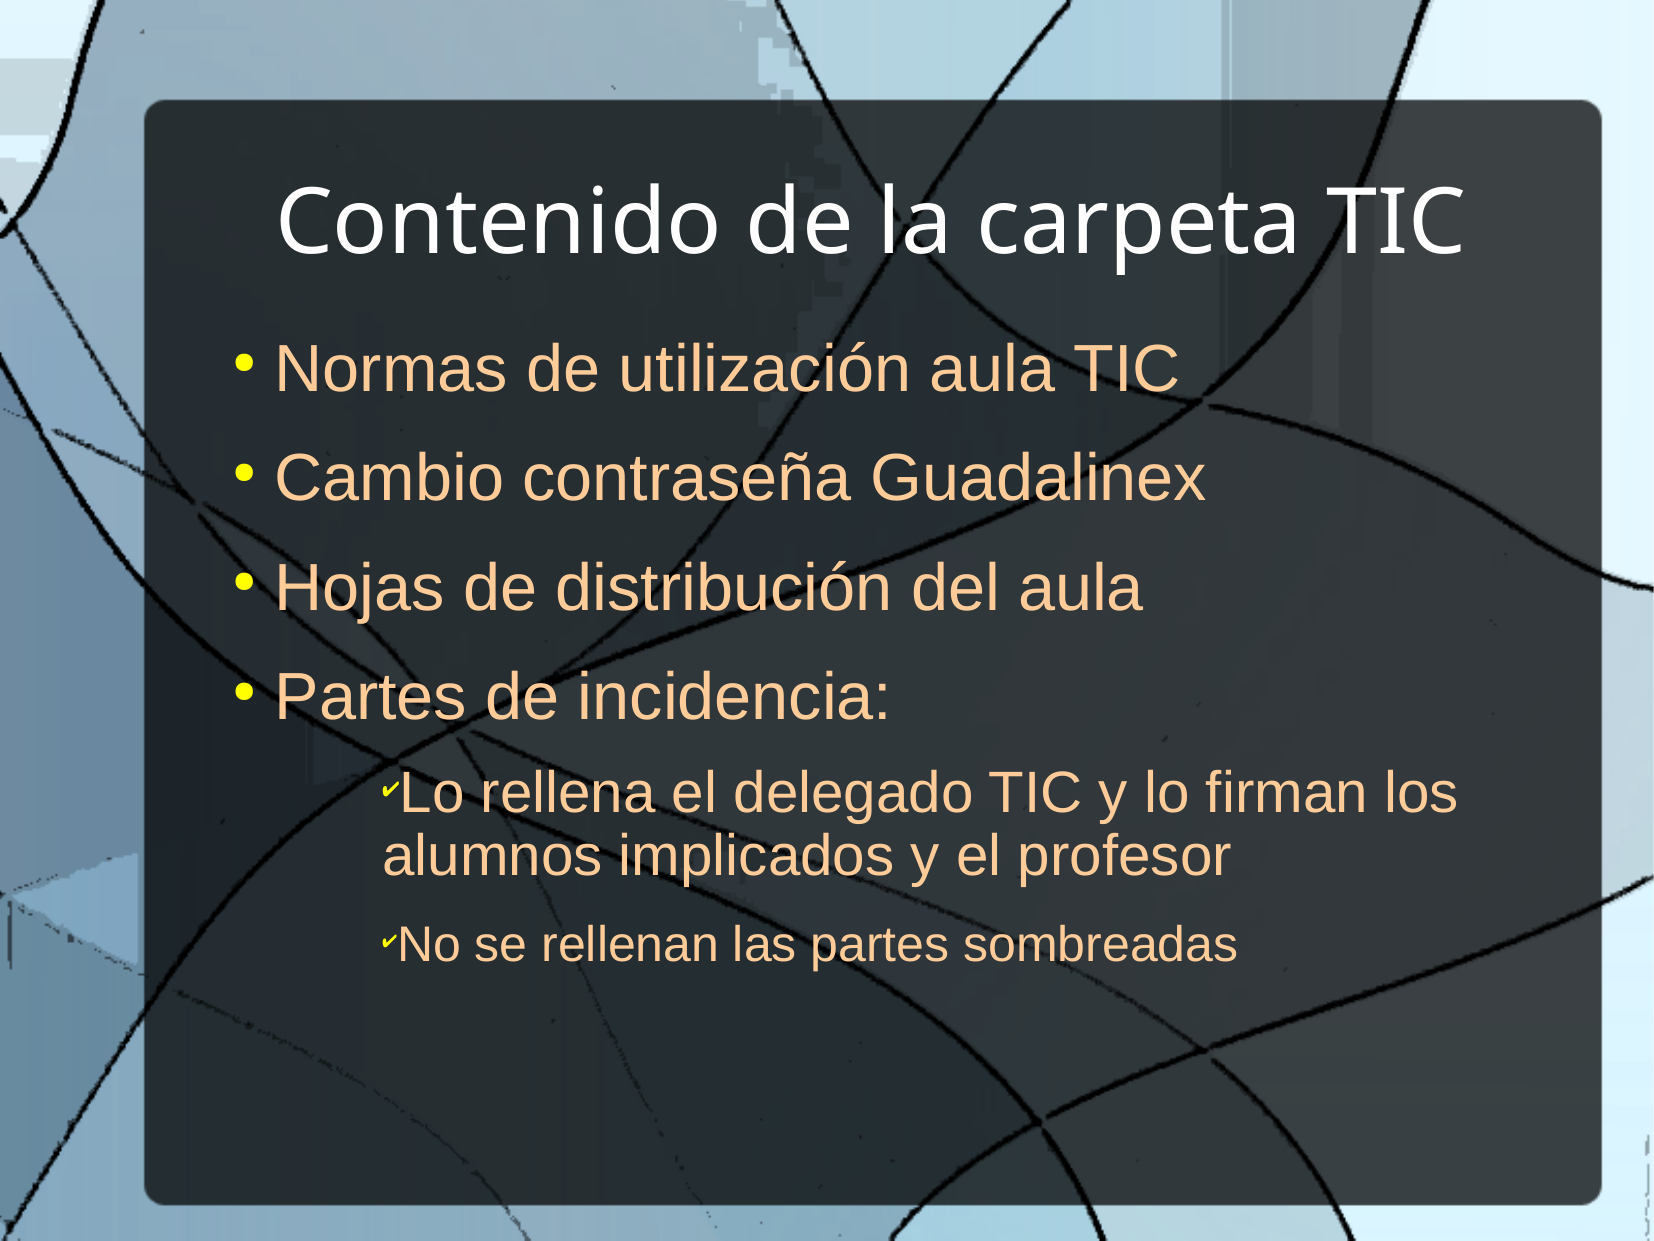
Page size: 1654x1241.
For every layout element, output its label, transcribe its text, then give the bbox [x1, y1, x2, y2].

picture [0, 0, 1654, 1241]
title Contenido de la carpeta TIC [159, 108, 1583, 325]
list Normas de utilización aula TIC Cambio contraseña Guadalinex Hojas de distribución del aula Partes de incidencia: Lo rellena el delegado TIC y lo firman los alumnos implicados y el profesor No se rellenan las partes sombreadas [232, 324, 1597, 1164]
